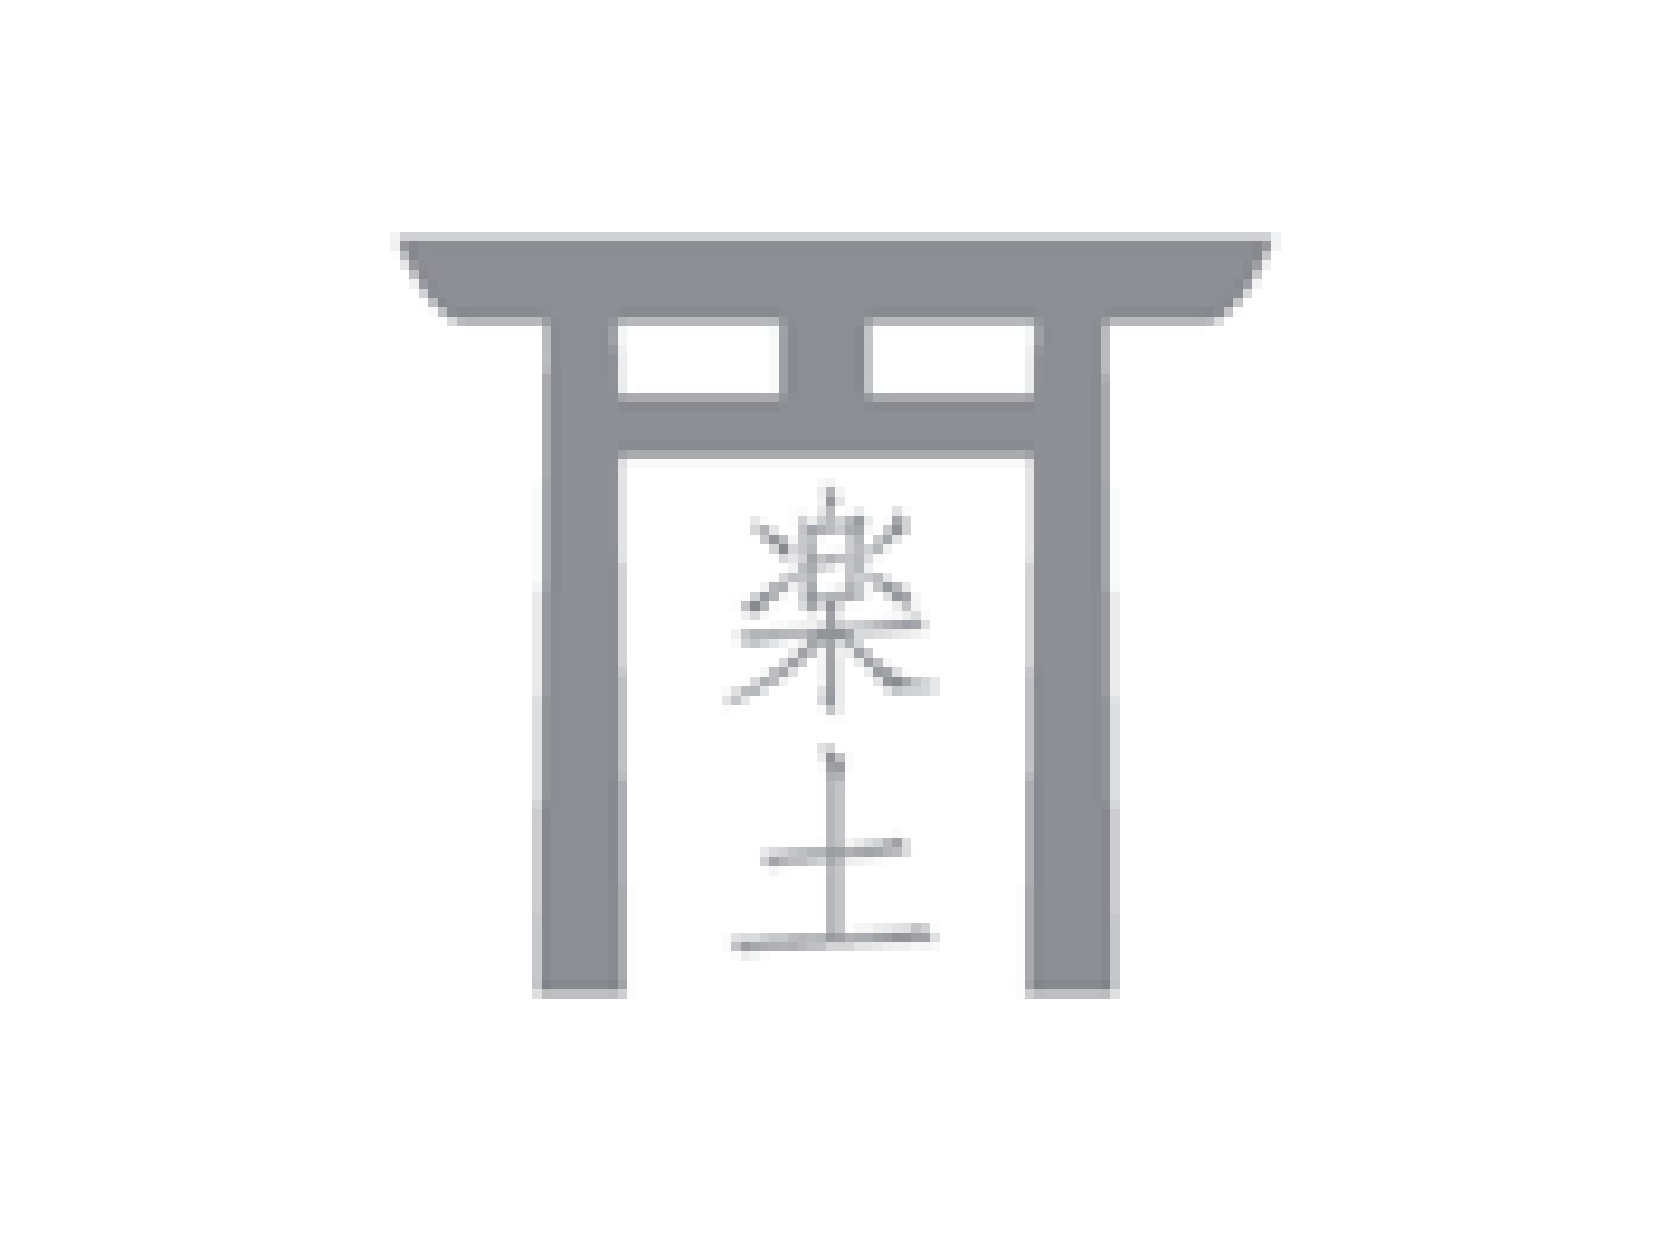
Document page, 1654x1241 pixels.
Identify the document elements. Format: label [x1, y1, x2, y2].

picture [353, 147, 1300, 1094]
